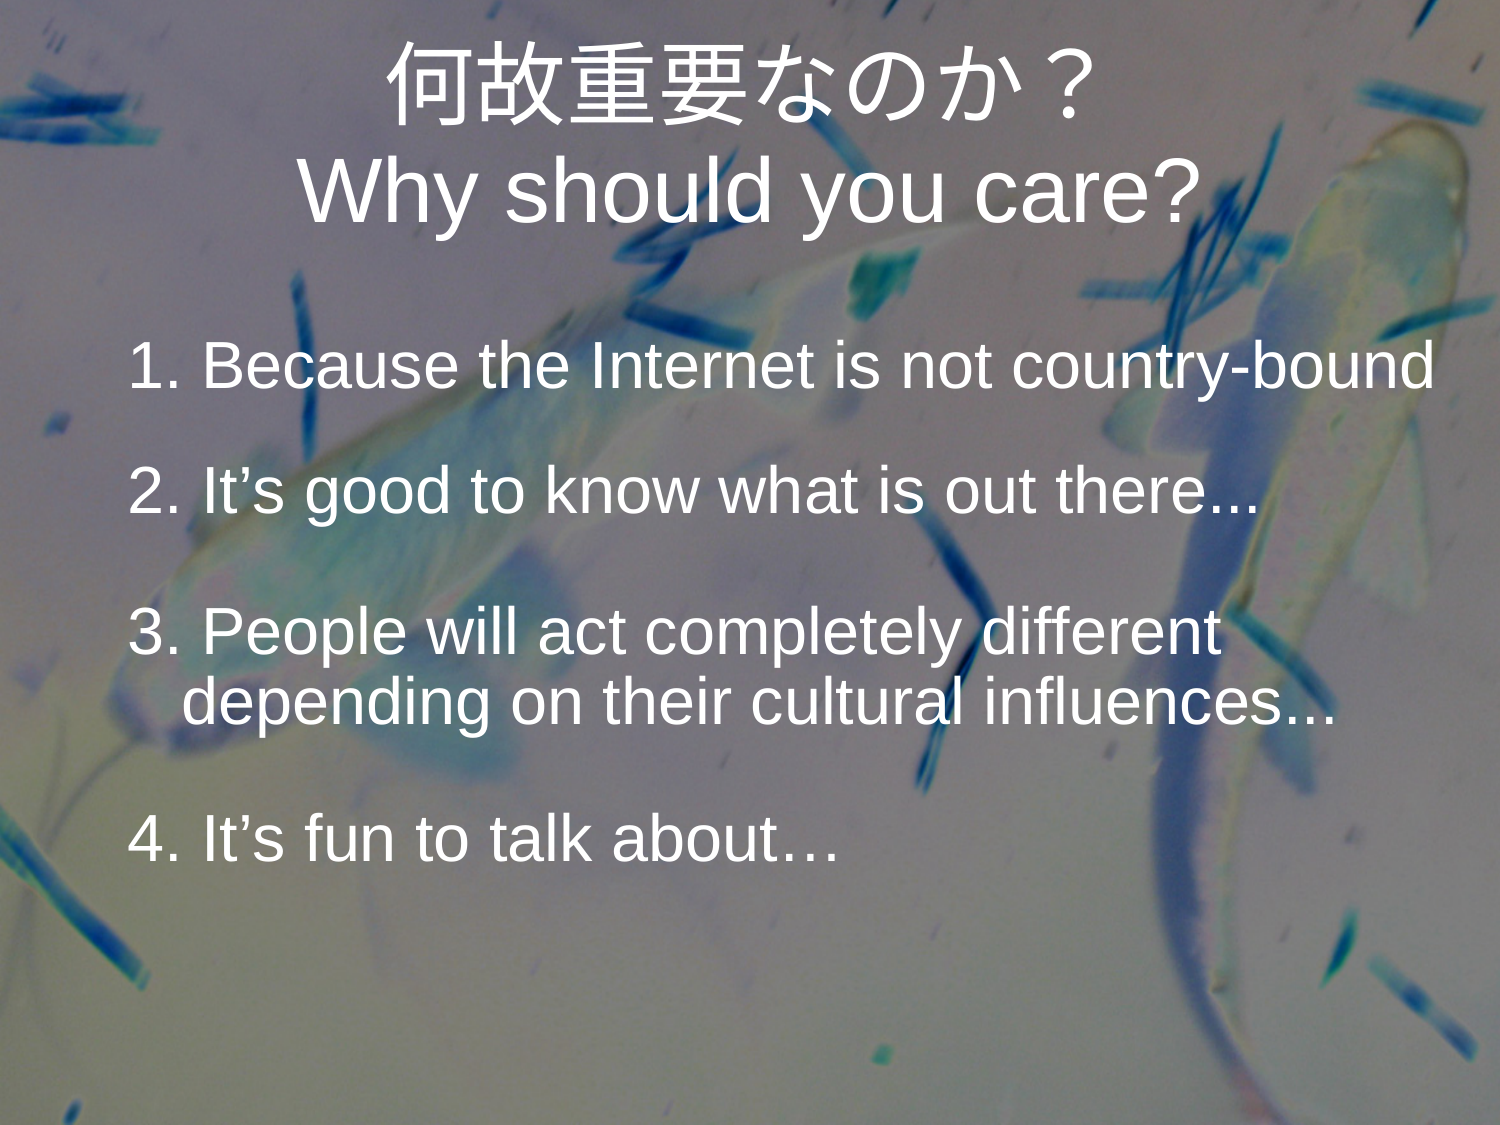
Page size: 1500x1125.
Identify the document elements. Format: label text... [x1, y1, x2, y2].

text_box 4. It’s fun to talk about… [112, 798, 1388, 887]
text_box 2. It’s good to know what is out there... [112, 449, 1388, 550]
title 何故重要なのか？ [112, 0, 1388, 176]
picture [0, 0, 1500, 1125]
title Why should you care? [112, 176, 1388, 288]
list 1. Because the Internet is not country-bound [112, 324, 1477, 451]
text_box 3. People will act completely different depending on their cultural influences... [112, 591, 1388, 775]
